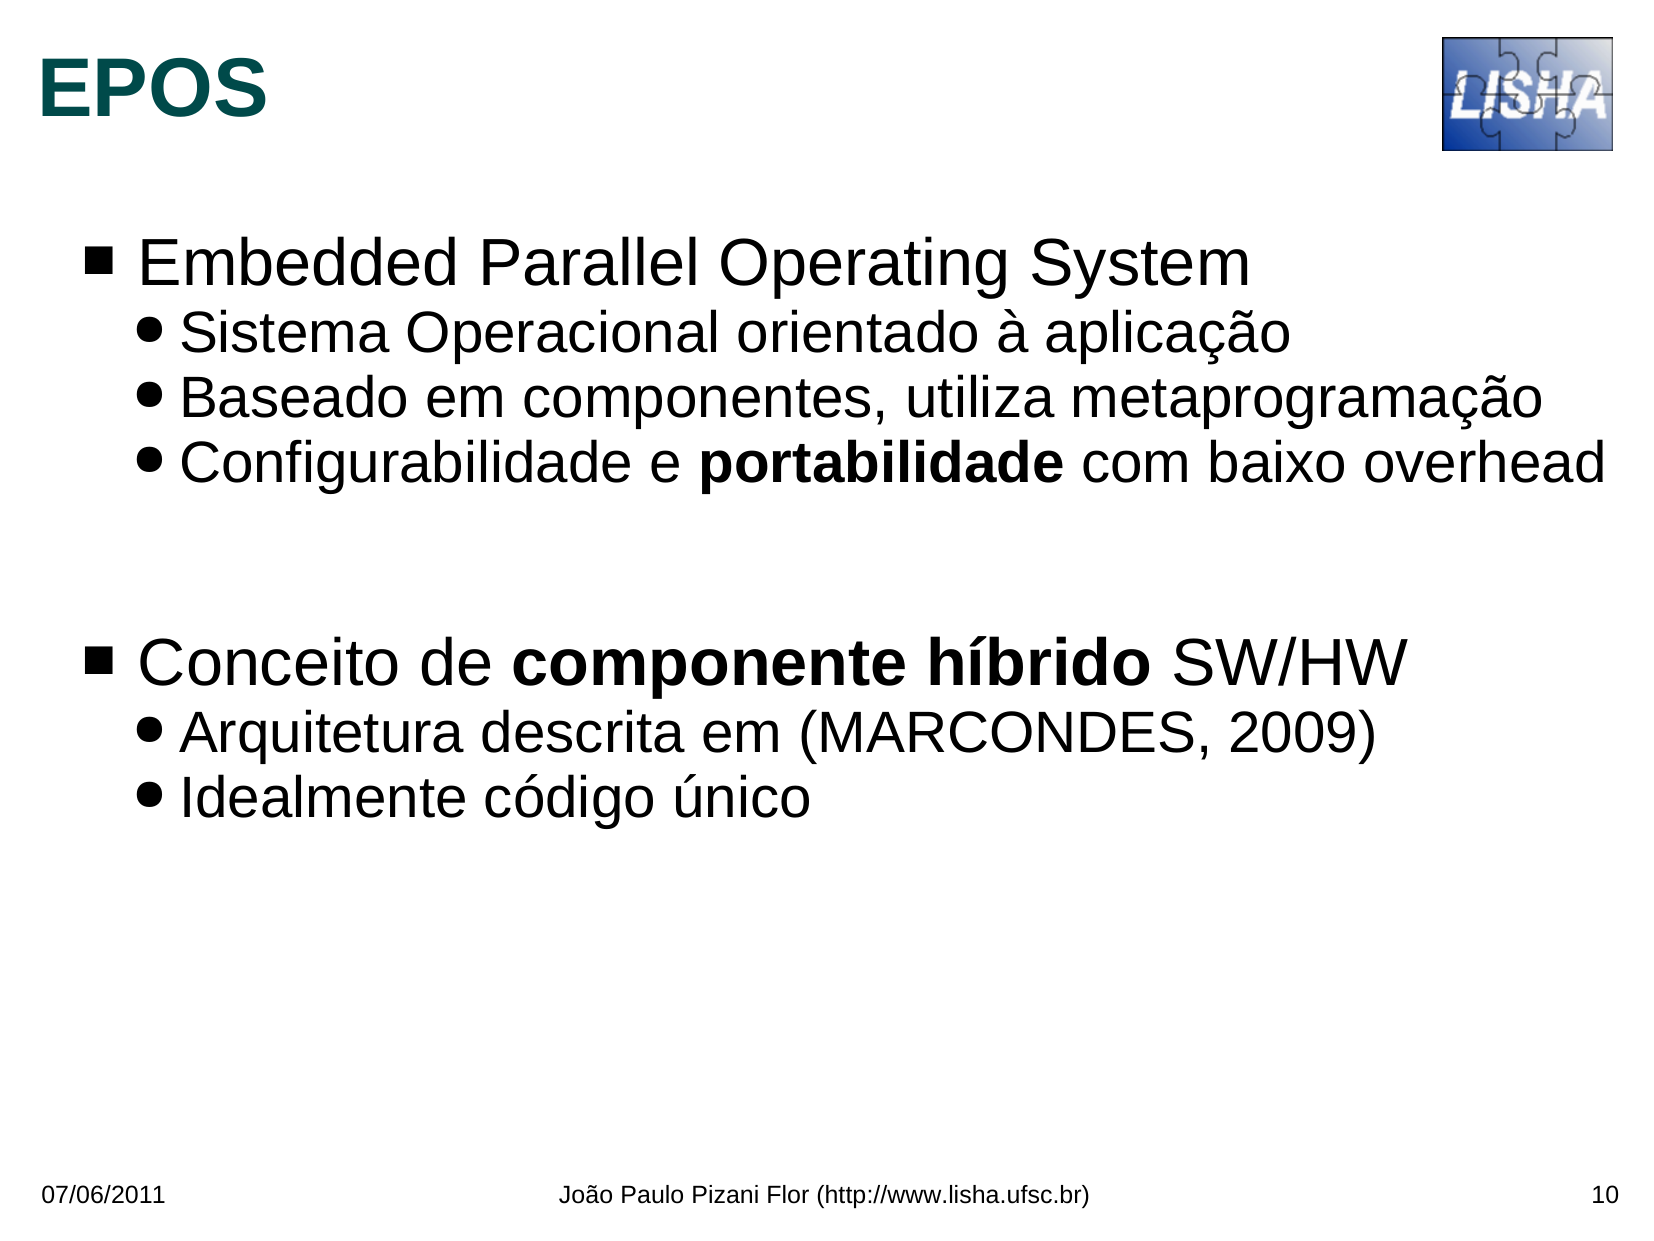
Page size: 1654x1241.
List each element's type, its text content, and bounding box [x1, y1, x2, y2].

title EPOS [37, 37, 1426, 151]
list Embedded Parallel Operating System Sistema Operacional orientado à aplicação Baseado em componentes, utiliza metaprogramação Configurabilidade e portabilidade com baixo overhead Conceito de componente híbrido SW/HW Arquitetura descrita em (MARCONDES, 2009) Idealmente código único [37, 225, 1613, 1163]
picture [1442, 37, 1613, 151]
